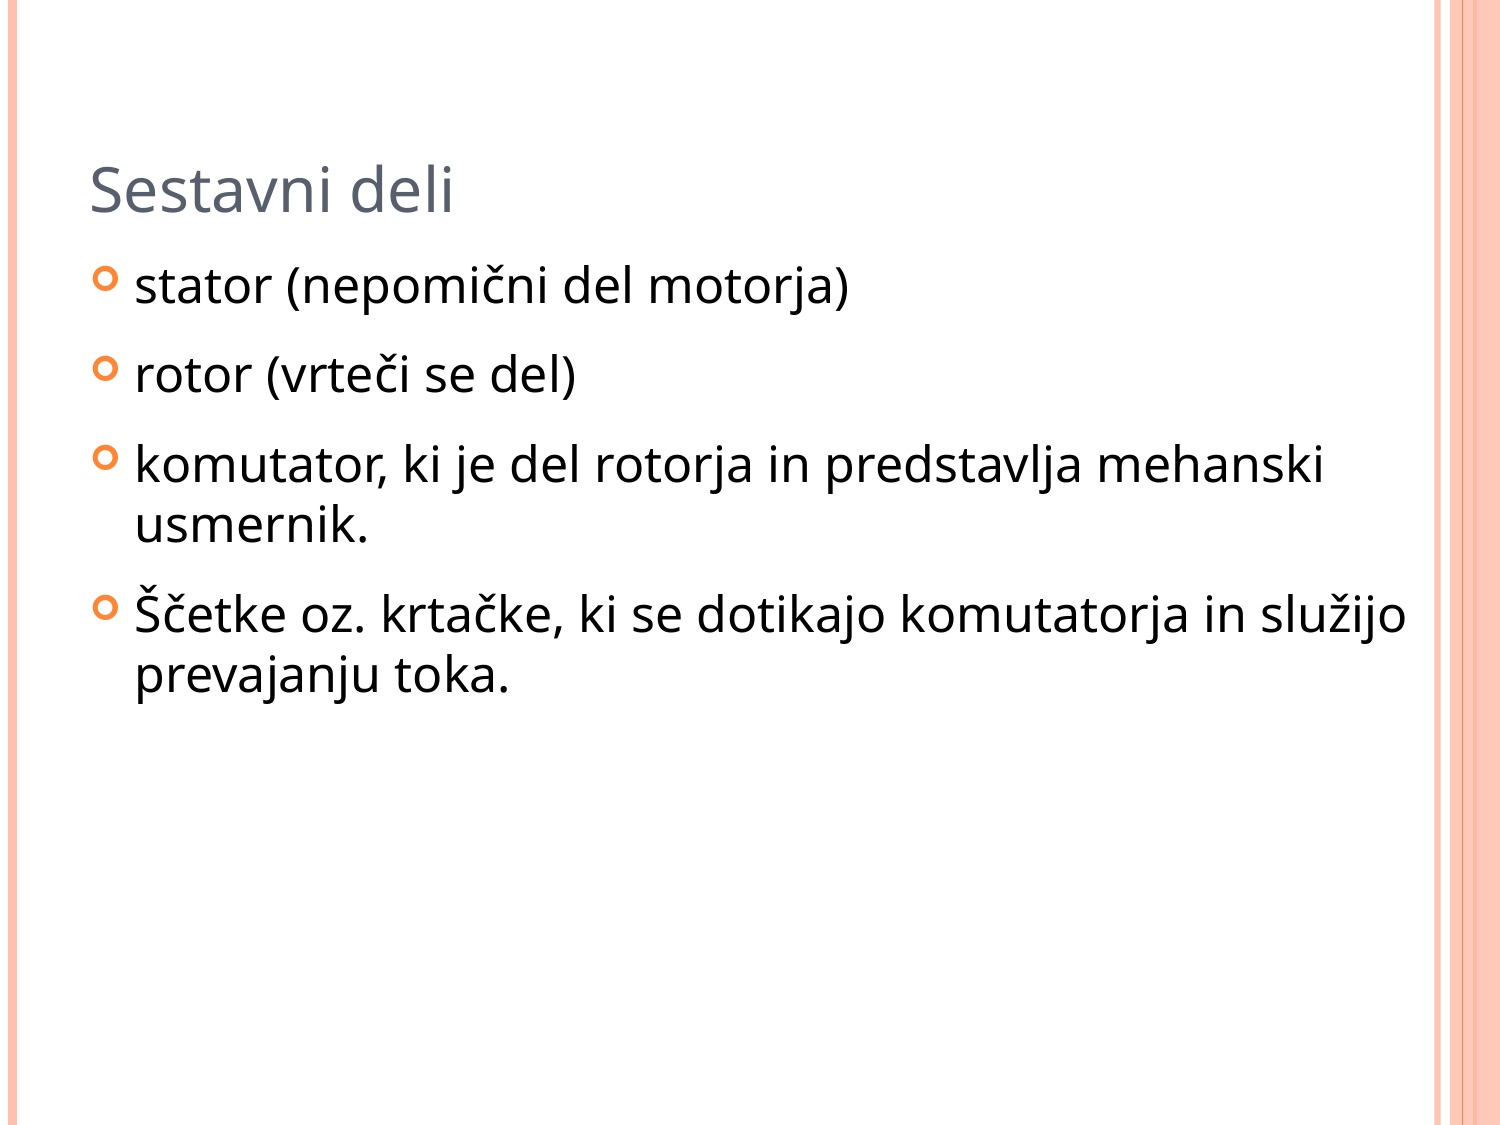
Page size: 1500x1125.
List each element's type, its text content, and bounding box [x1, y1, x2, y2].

title Sestavni deli [75, 45, 1300, 233]
list stator (nepomični del motorja) rotor (vrteči se del) komutator, ki je del rotorja in predstavlja mehanski usmernik. Ščetke oz. krtačke, ki se dotikajo komutatorja in služijo prevajanju toka. [75, 246, 1425, 1005]
